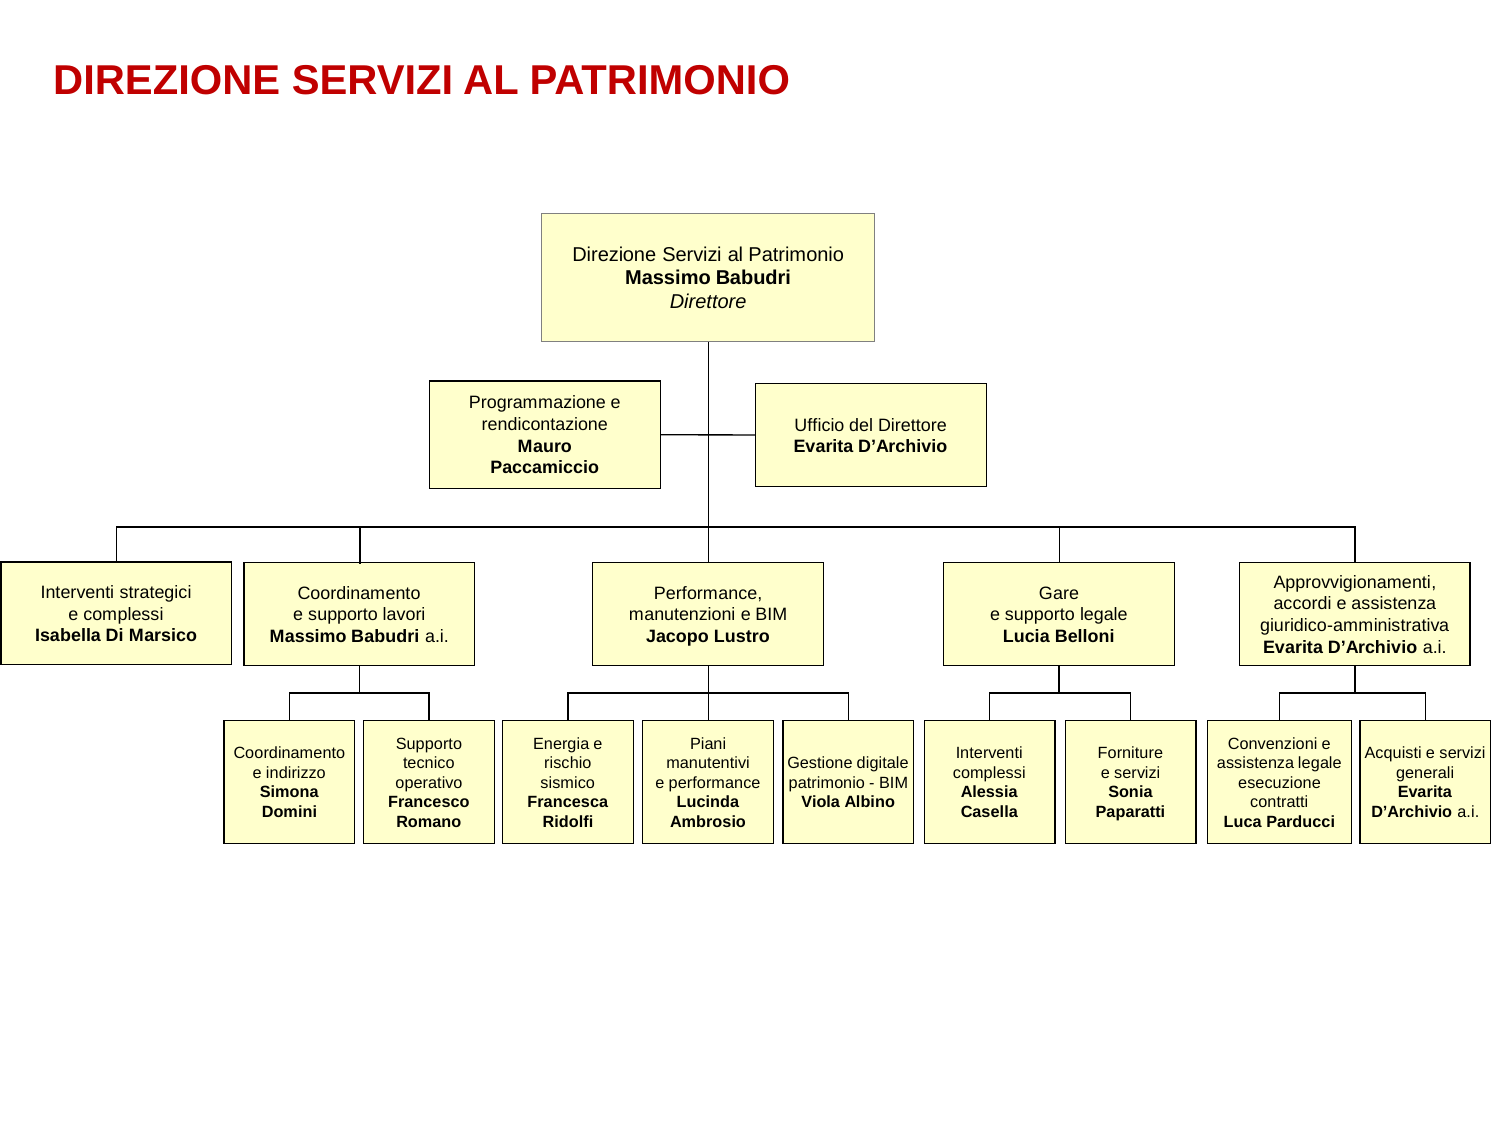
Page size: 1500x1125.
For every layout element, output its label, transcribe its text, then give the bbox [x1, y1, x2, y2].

picture [0, 212, 1500, 845]
text_box DIREZIONE SERVIZI AL PATRIMONIO [38, 45, 1500, 128]
